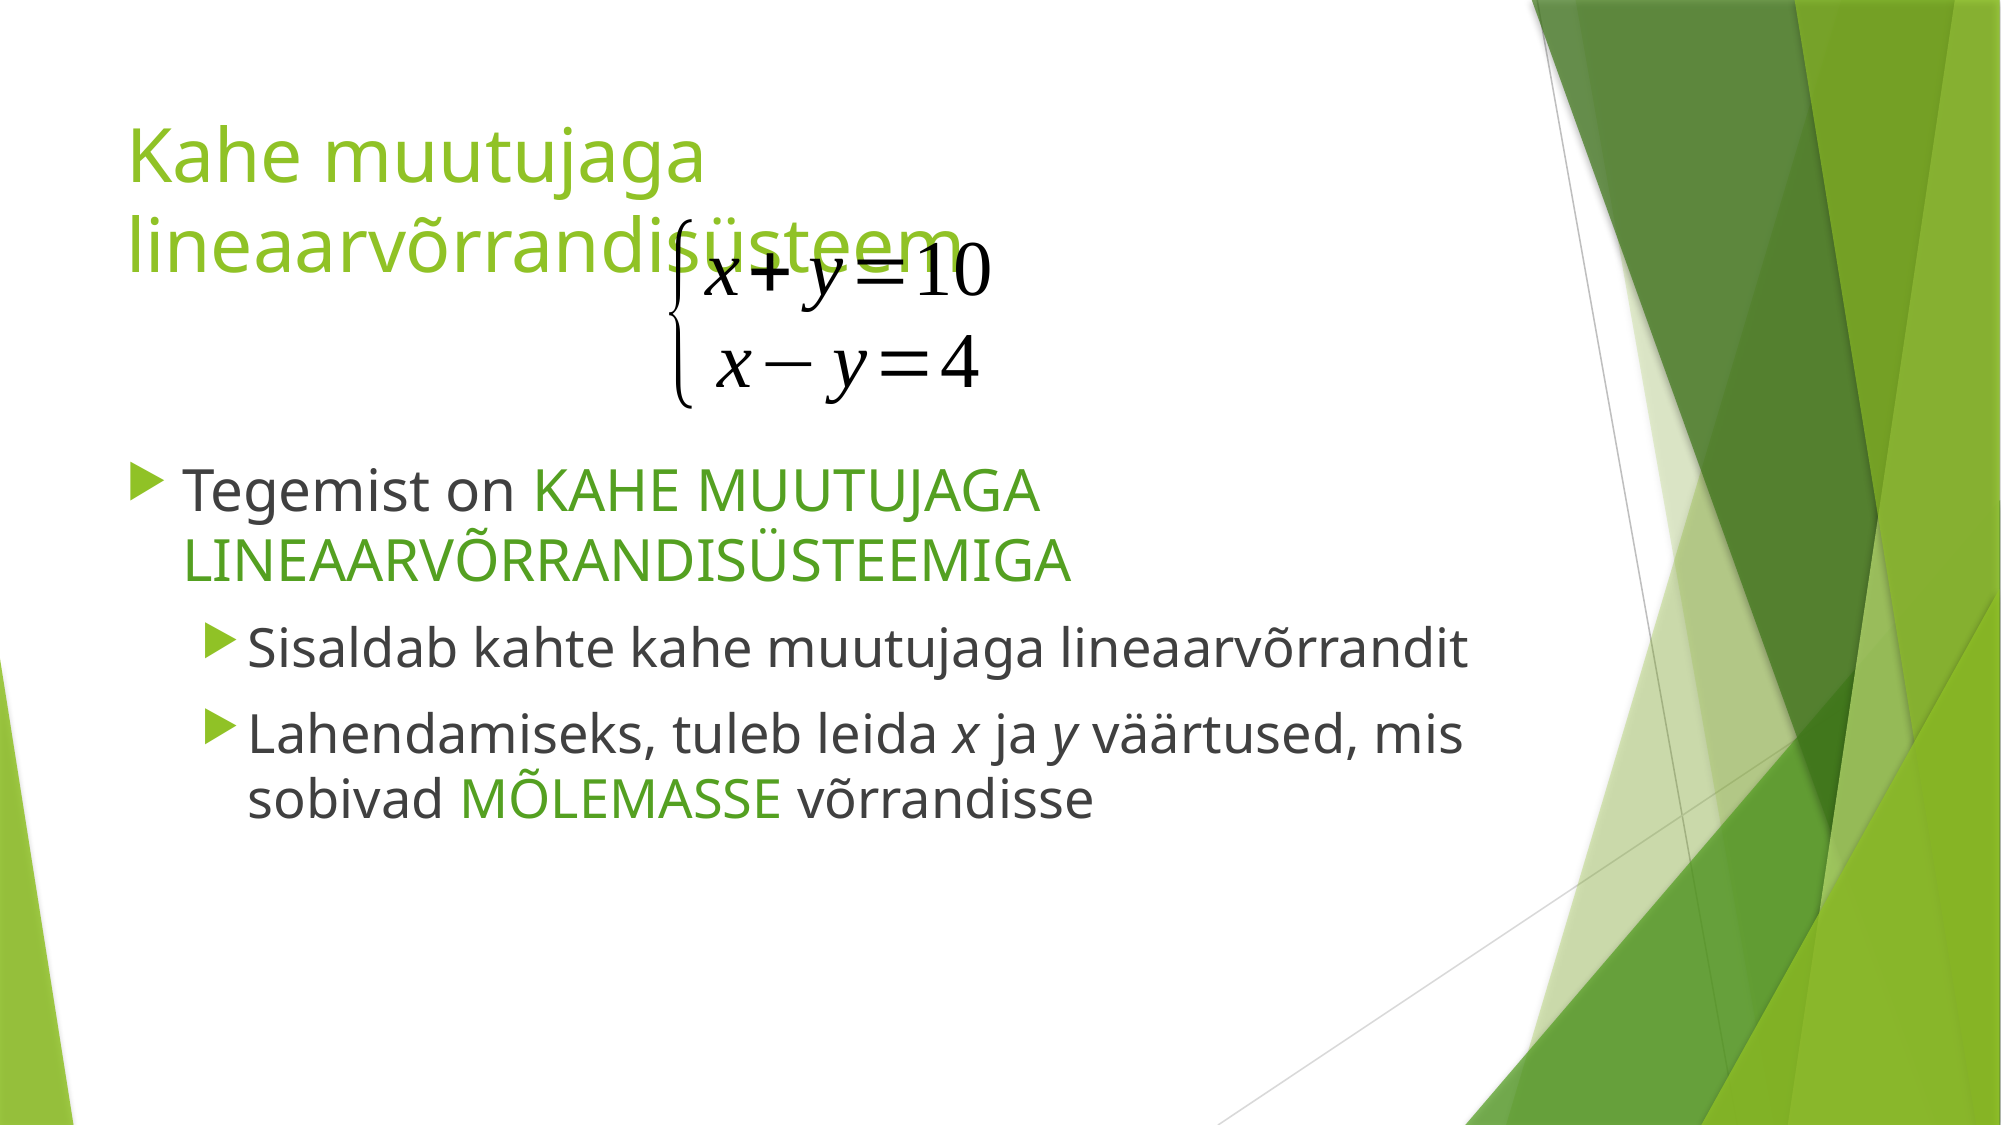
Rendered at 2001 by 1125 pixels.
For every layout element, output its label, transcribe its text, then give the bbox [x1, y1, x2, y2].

list Tegemist on KAHE MUUTUJAGA LINEAARVÕRRANDISÜSTEEMIGA Sisaldab kahte kahe muutujaga lineaarvõrrandit Lahendamiseks, tuleb leida x ja y väärtused, mis sobivad MÕLEMASSE võrrandisse [111, 354, 1522, 992]
chart [659, 216, 1004, 414]
title Kahe muutujaga lineaarvõrrandisüsteem [111, 99, 1522, 317]
